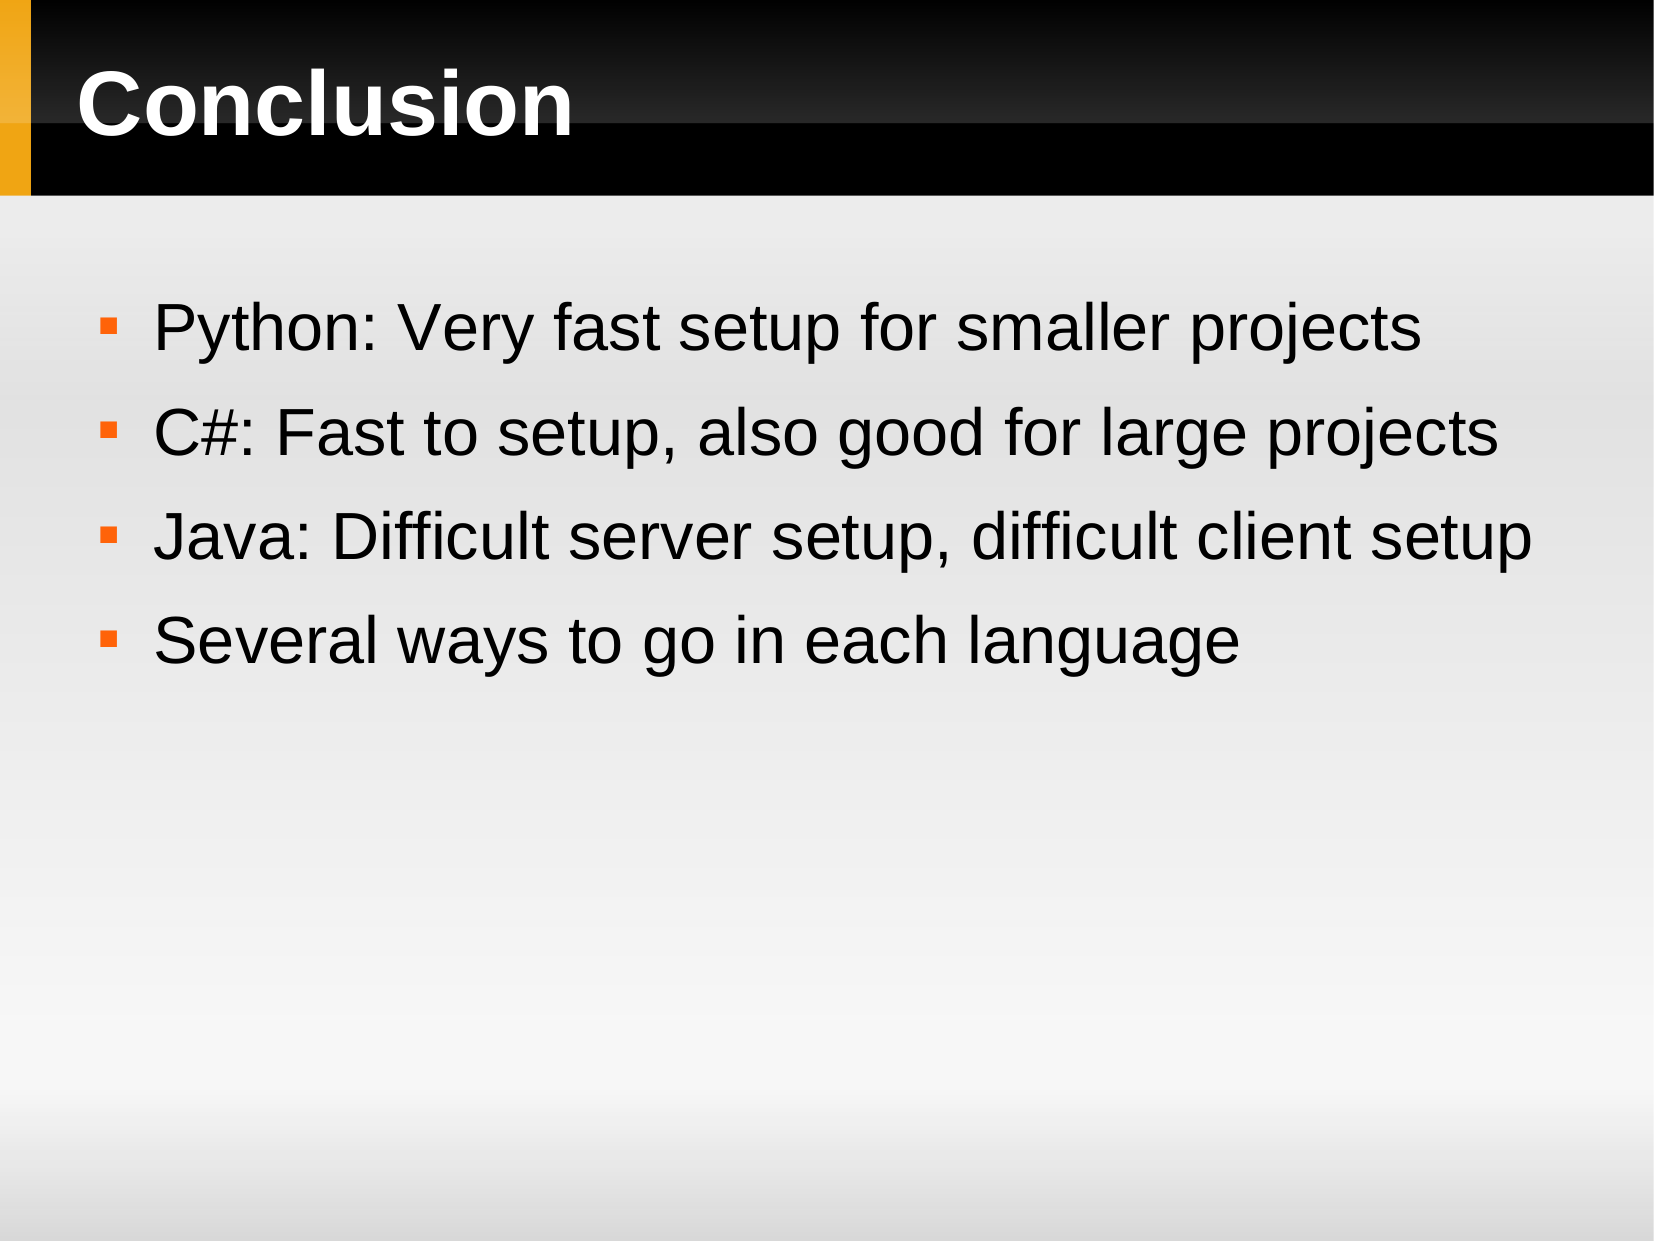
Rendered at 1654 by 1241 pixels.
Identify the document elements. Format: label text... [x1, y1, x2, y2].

picture [0, 0, 1654, 1241]
title Conclusion [76, 7, 1565, 200]
list Python: Very fast setup for smaller projects C#: Fast to setup, also good for large projects Java: Difficult server setup, difficult client setup Several ways to go in each language [82, 290, 1571, 1094]
